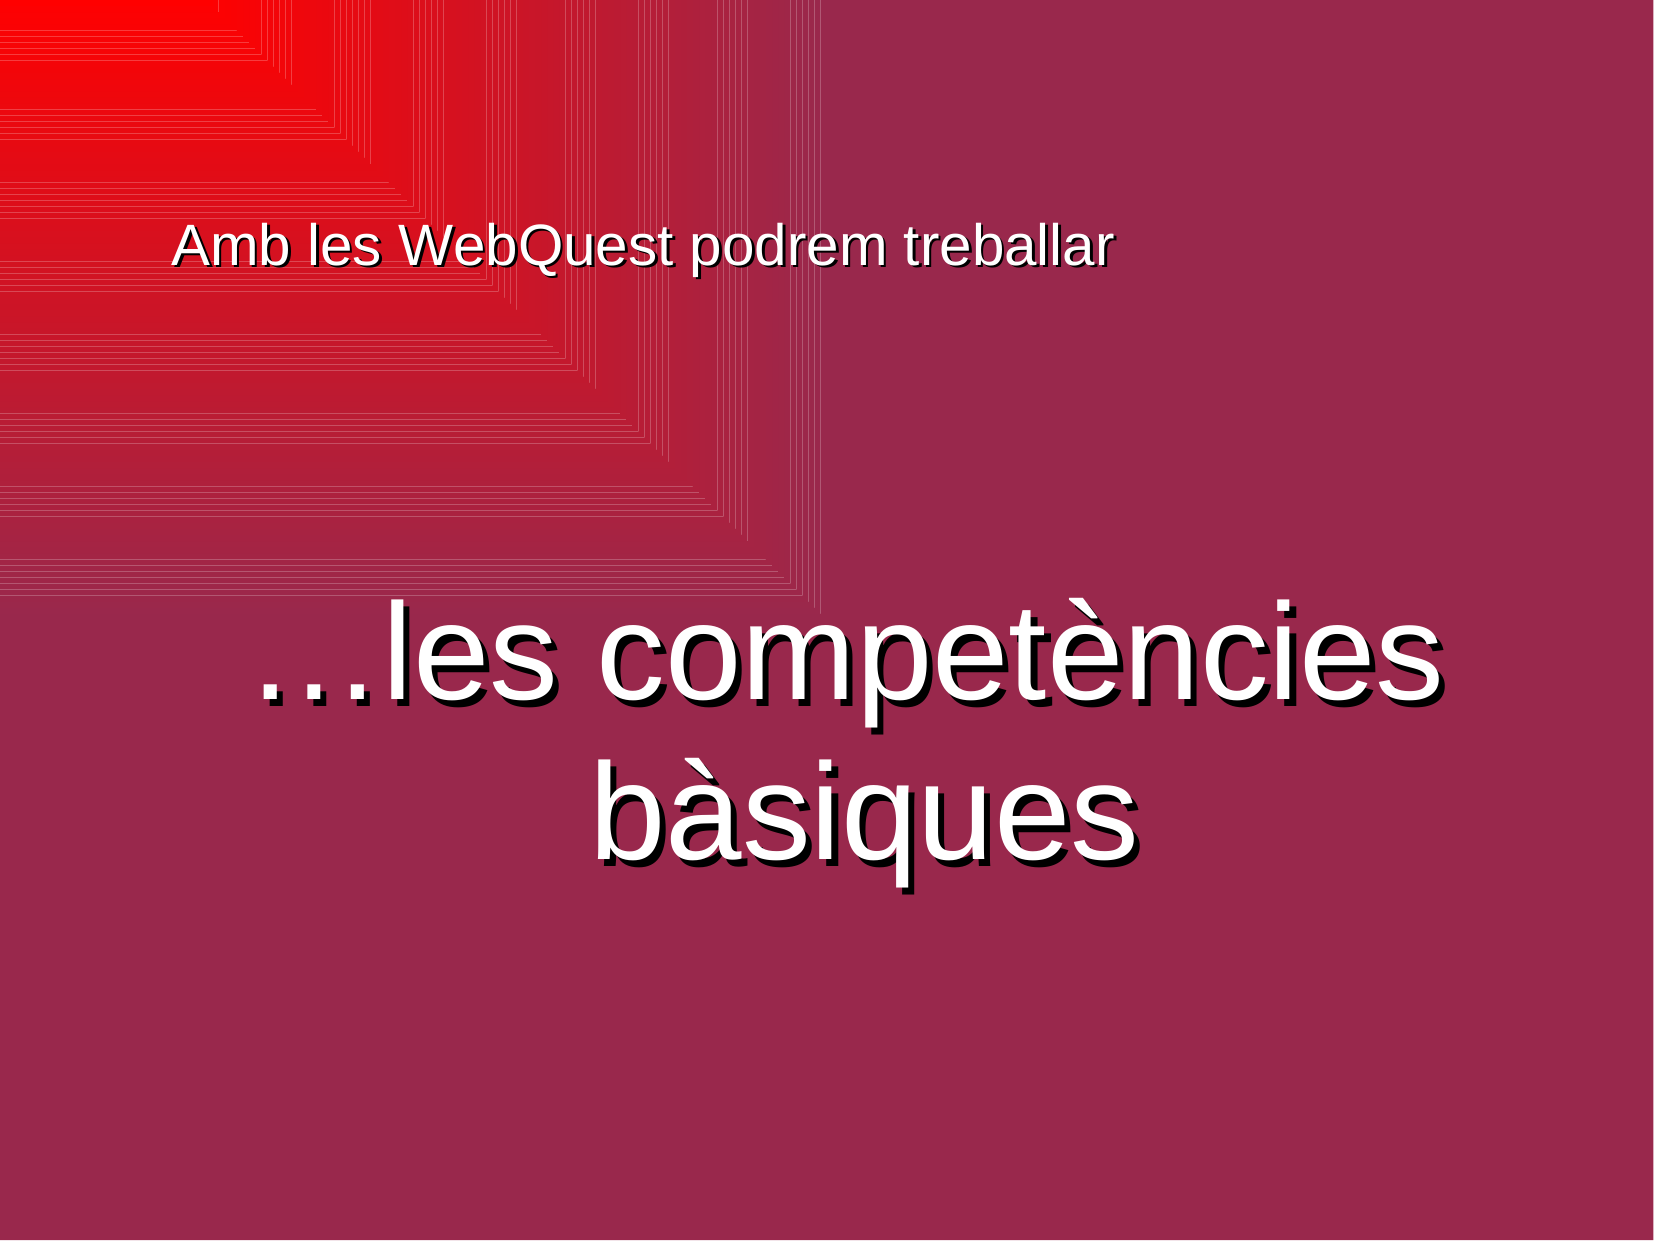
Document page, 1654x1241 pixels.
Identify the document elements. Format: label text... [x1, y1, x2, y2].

text_box Amb les WebQuest podrem treballar [162, 212, 1126, 285]
title …les competències bàsiques [112, 575, 1617, 937]
